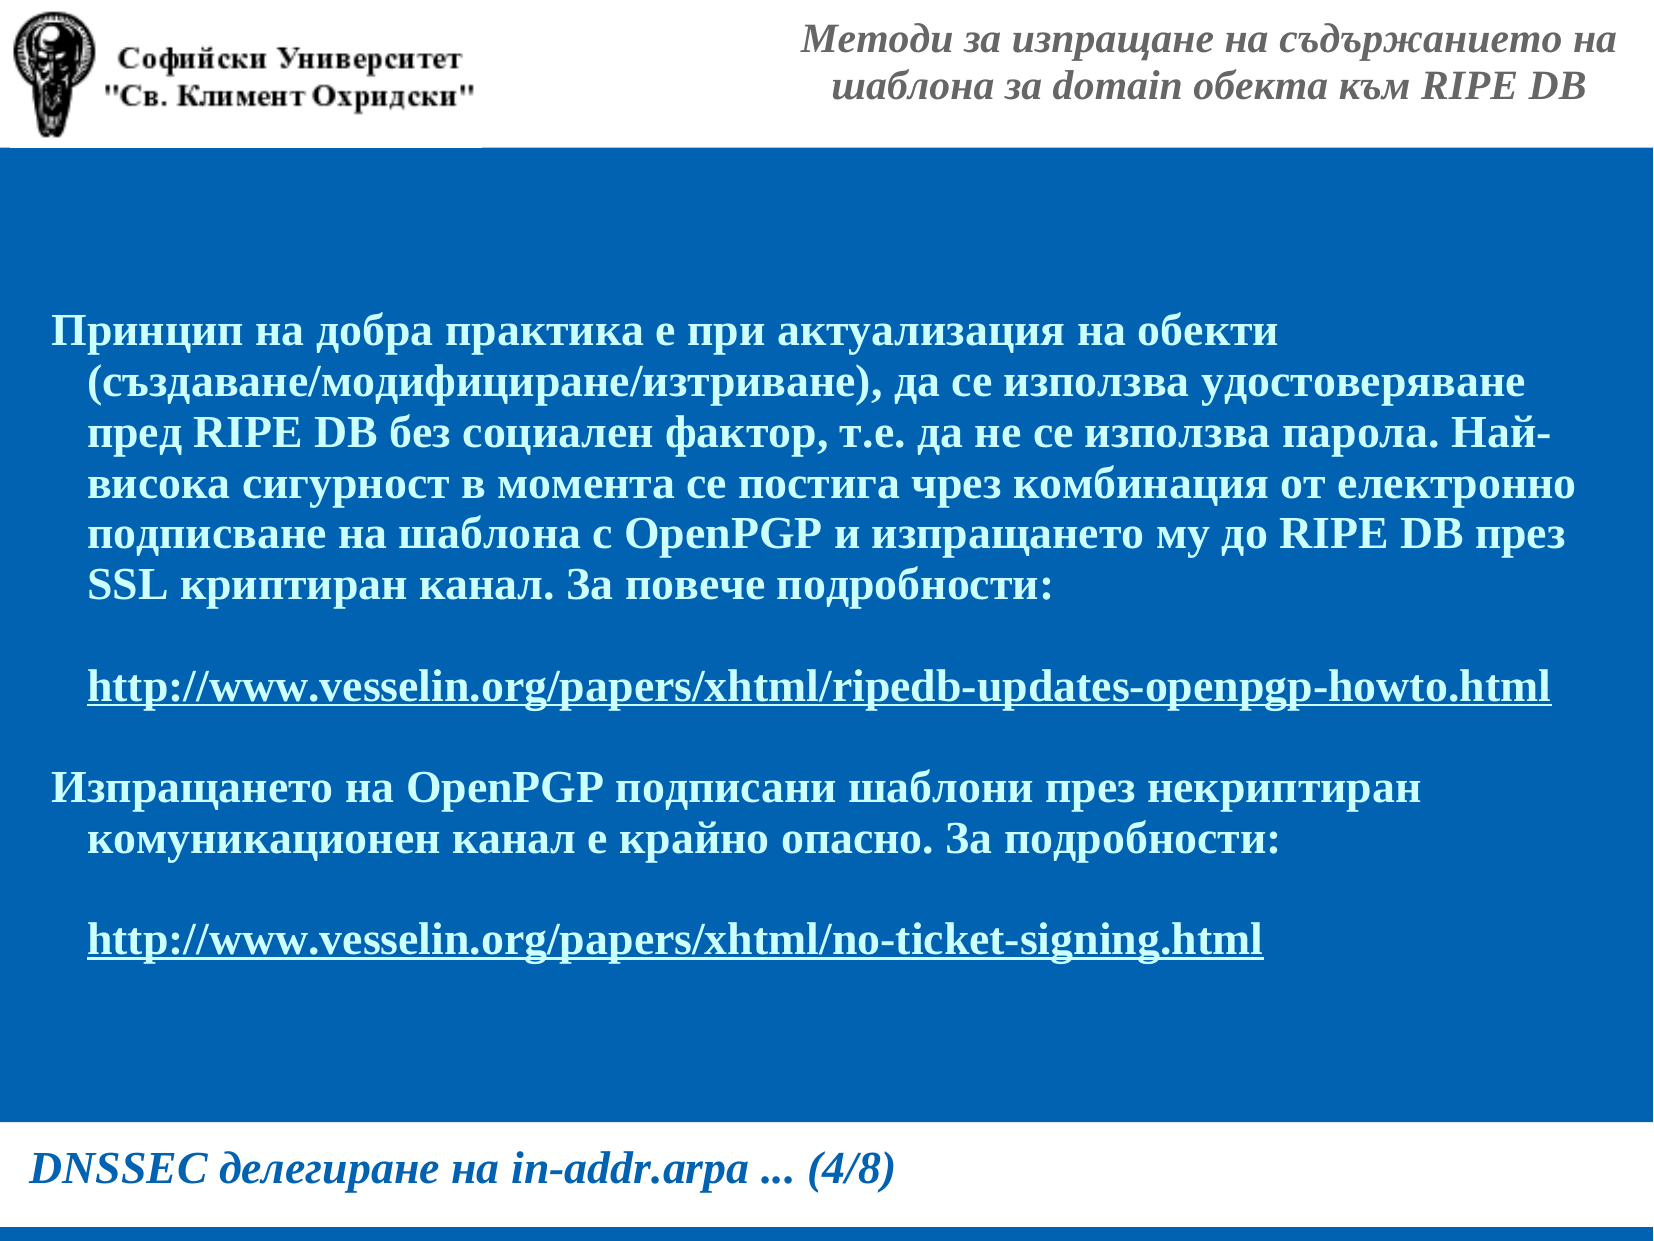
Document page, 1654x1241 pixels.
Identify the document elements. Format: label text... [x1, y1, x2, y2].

title Методи за изпращане на съдържанието на шаблона за domain обекта към RIPE DB [767, 0, 1652, 124]
picture [10, 0, 482, 148]
text_box Принцип на добра практика е при актуализация на обекти (създаване/модифициране/изтриване), да се използва удостоверяване пред RIPE DB без социален фактор, т.е. да не се използва парола. Най-висока сигурност в момента се постига чрез комбинация от електронно подписване на шаблона с OpenPGP и изпращането му до RIPE DB през SSL криптиран канал. За повече подробности: http://www.vesselin.org/papers/xhtml/ripedb-updates-openpgp-howto.html Изпращането на OpenPGP подписани шаблони през некриптиран комуникационен канал е крайно опасно. За подробности: http://www.vesselin.org/papers/xhtml/no-ticket-signing.html [0, 147, 1653, 1123]
text_box DNSSEC делегиране на in-addr.arpa ... (4/8) [29, 1143, 907, 1211]
